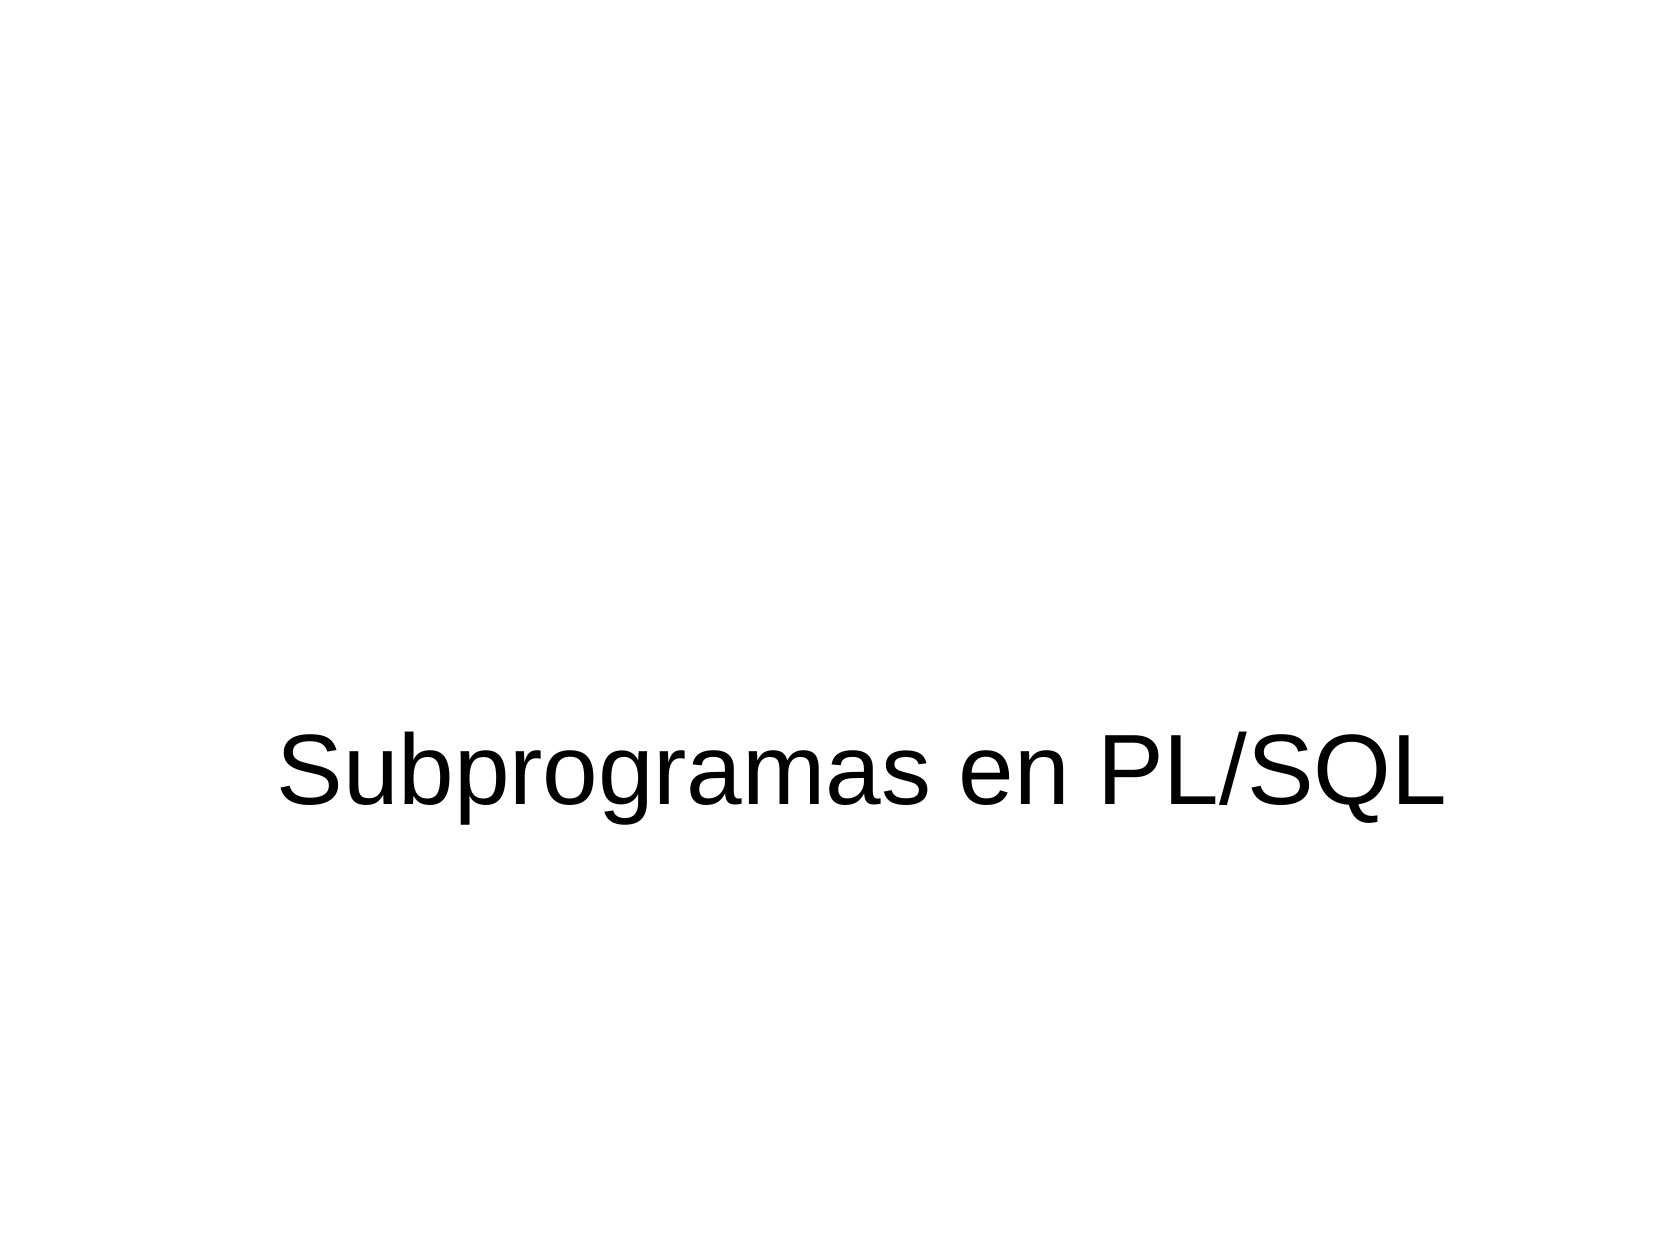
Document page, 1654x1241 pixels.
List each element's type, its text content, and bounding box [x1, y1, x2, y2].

list Subprogramas en PL/SQL [82, 290, 1571, 1109]
